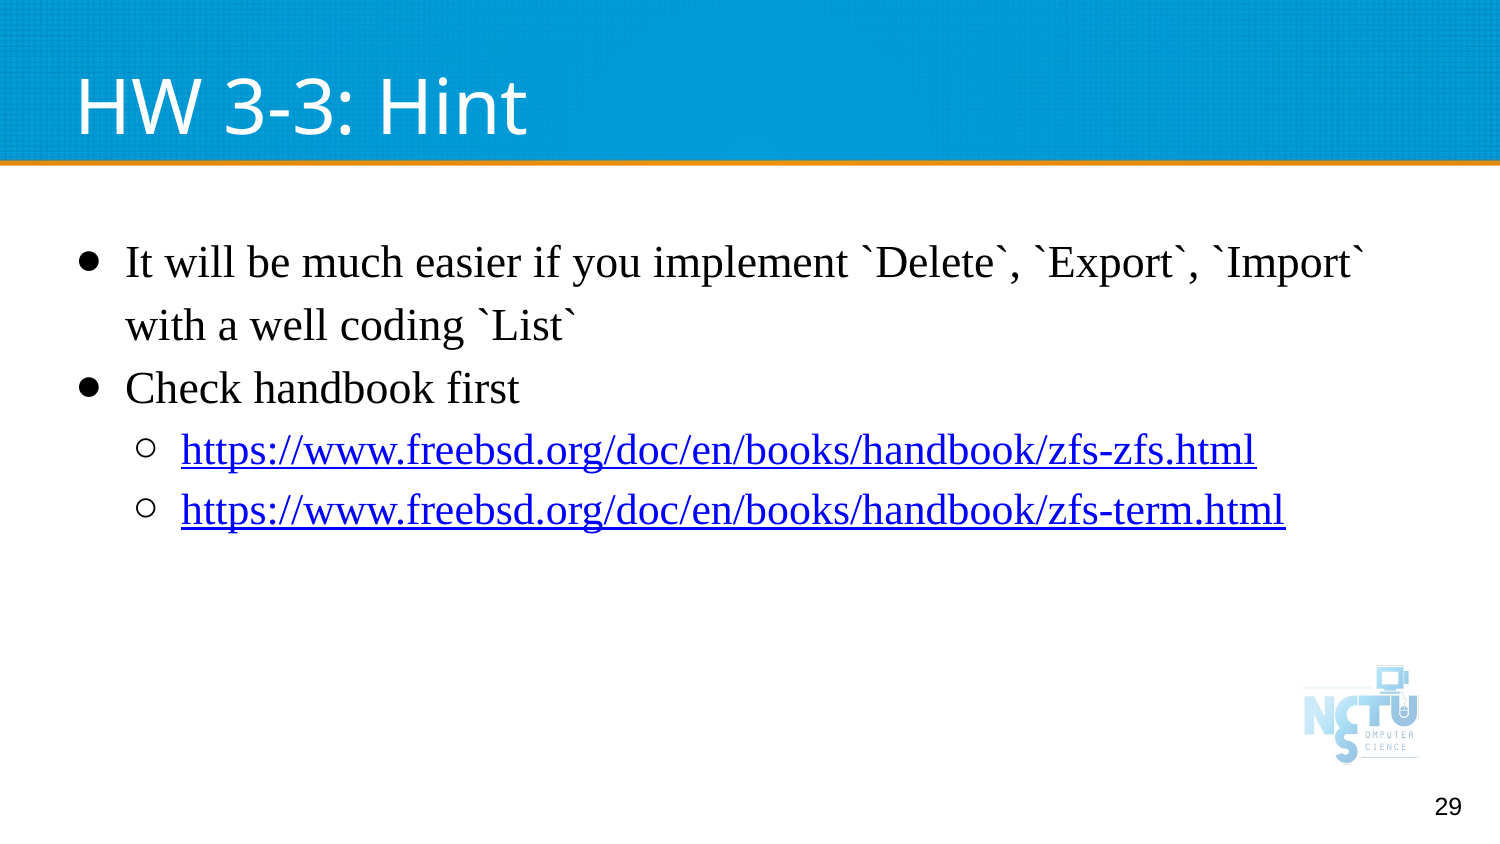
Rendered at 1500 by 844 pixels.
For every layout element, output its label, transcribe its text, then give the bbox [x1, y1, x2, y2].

slide_number <number> [1403, 779, 1494, 844]
title HW 3-3: Hint [74, 33, 1425, 175]
picture [0, 160, 1500, 844]
list It will be much easier if you implement `Delete`, `Export`, `Import` with a well coding `List` Check handbook first https://www.freebsd.org/doc/en/books/handbook/zfs-zfs.html https://www.freebsd.org/doc/en/books/handbook/zfs-term.html [70, 223, 1425, 780]
